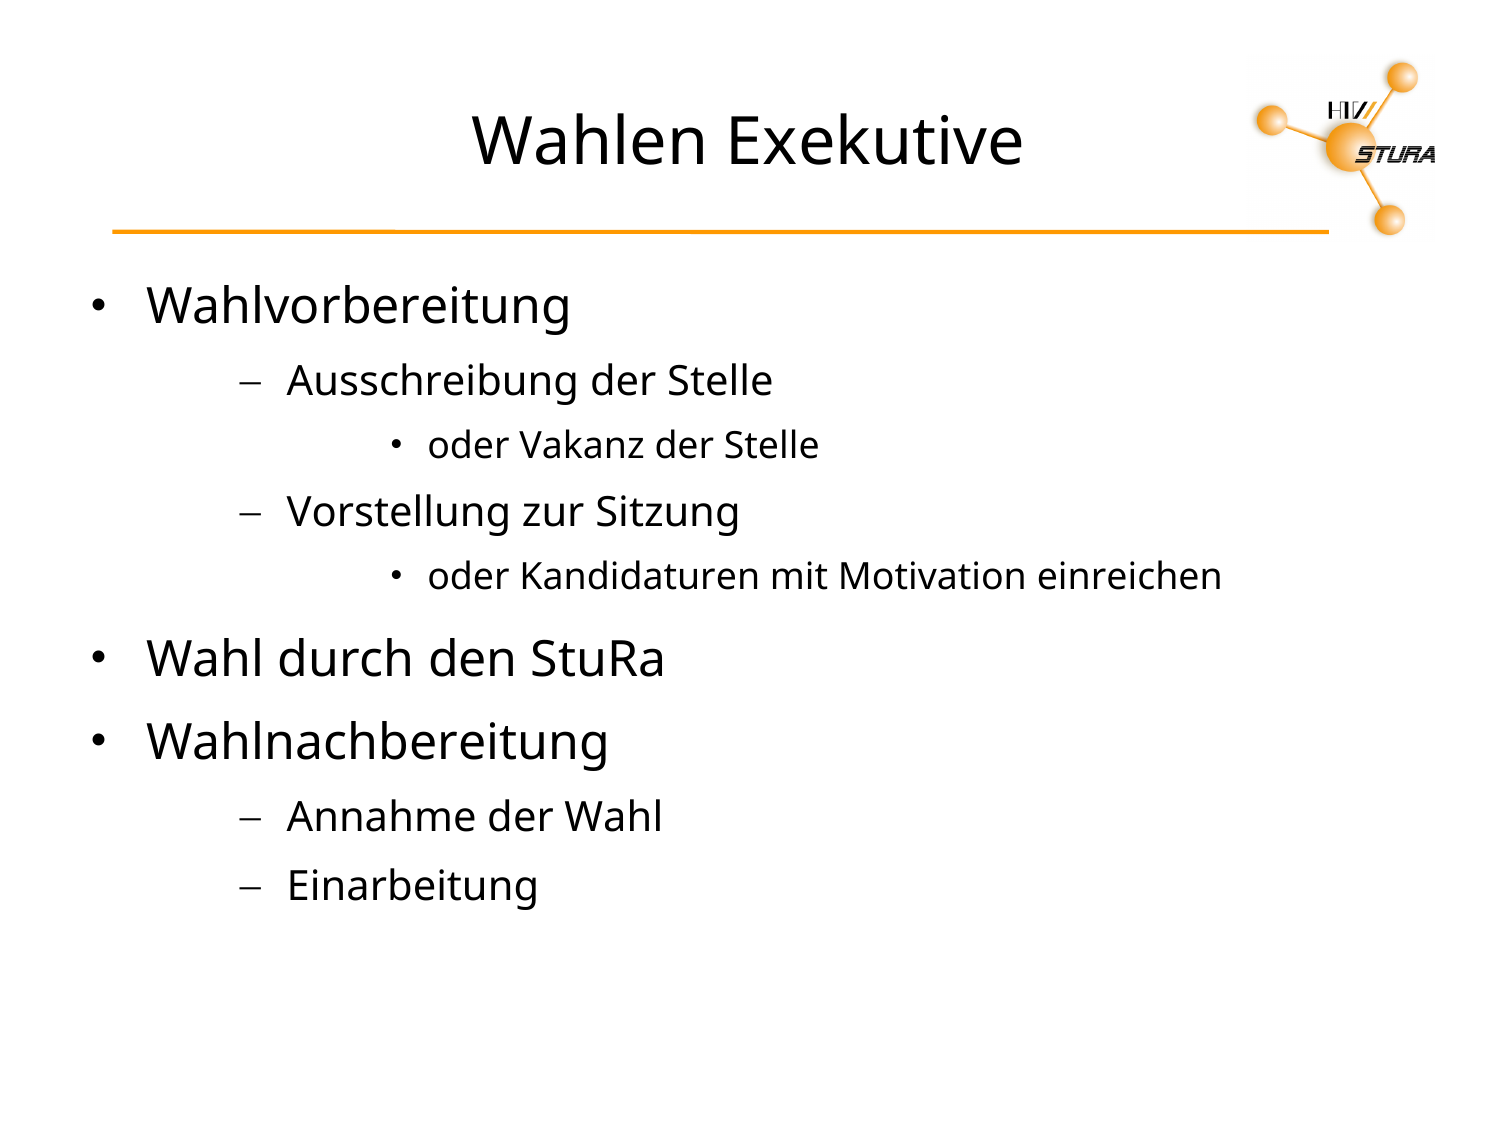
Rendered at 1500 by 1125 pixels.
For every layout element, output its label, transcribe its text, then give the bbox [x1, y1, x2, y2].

title Wahlen Exekutive [74, 45, 1424, 233]
picture [1246, 54, 1435, 242]
list Wahlvorbereitung Ausschreibung der Stelle oder Vakanz der Stelle Vorstellung zur Sitzung oder Kandidaturen mit Motivation einreichen Wahl durch den StuRa Wahlnachbereitung Annahme der Wahl Einarbeitung [75, 262, 1426, 1063]
